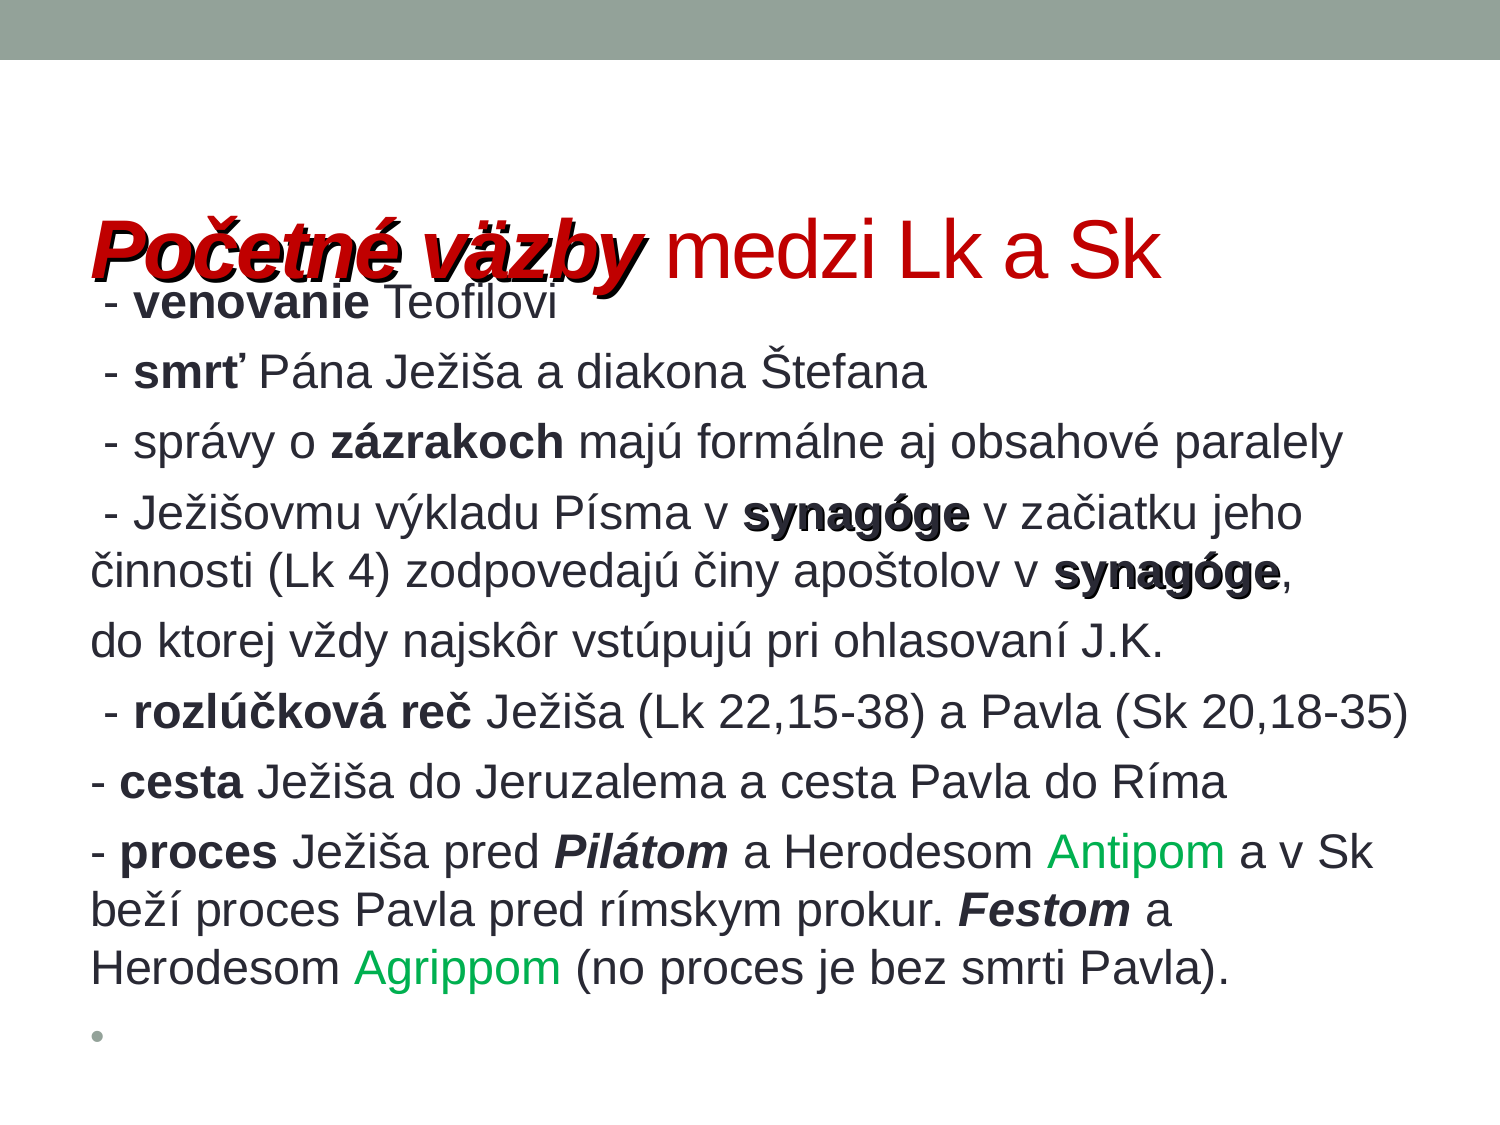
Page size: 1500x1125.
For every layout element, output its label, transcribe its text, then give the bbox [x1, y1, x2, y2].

list - venovanie Teofilovi - smrť Pána Ježiša a diakona Štefana - správy o zázrakoch majú formálne aj obsahové paralely - Ježišovmu výkladu Písma v synagóge v začiatku jeho činnosti (Lk 4) zodpovedajú činy apoštolov v synagóge, do ktorej vždy najskôr vstúpujú pri ohlasovaní J.K. - rozlúčková reč Ježiša (Lk 22,15-38) a Pavla (Sk 20,18-35) - cesta Ježiša do Jeruzalema a cesta Pavla do Ríma - proces Ježiša pred Pilátom a Herodesom Antipom a v Sk beží proces Pavla pred rímskym prokur. Festom a Herodesom Agrippom (no proces je bez smrti Pavla). [75, 262, 1426, 1063]
title Početné väzby medzi Lk a Sk [75, 87, 1426, 251]
